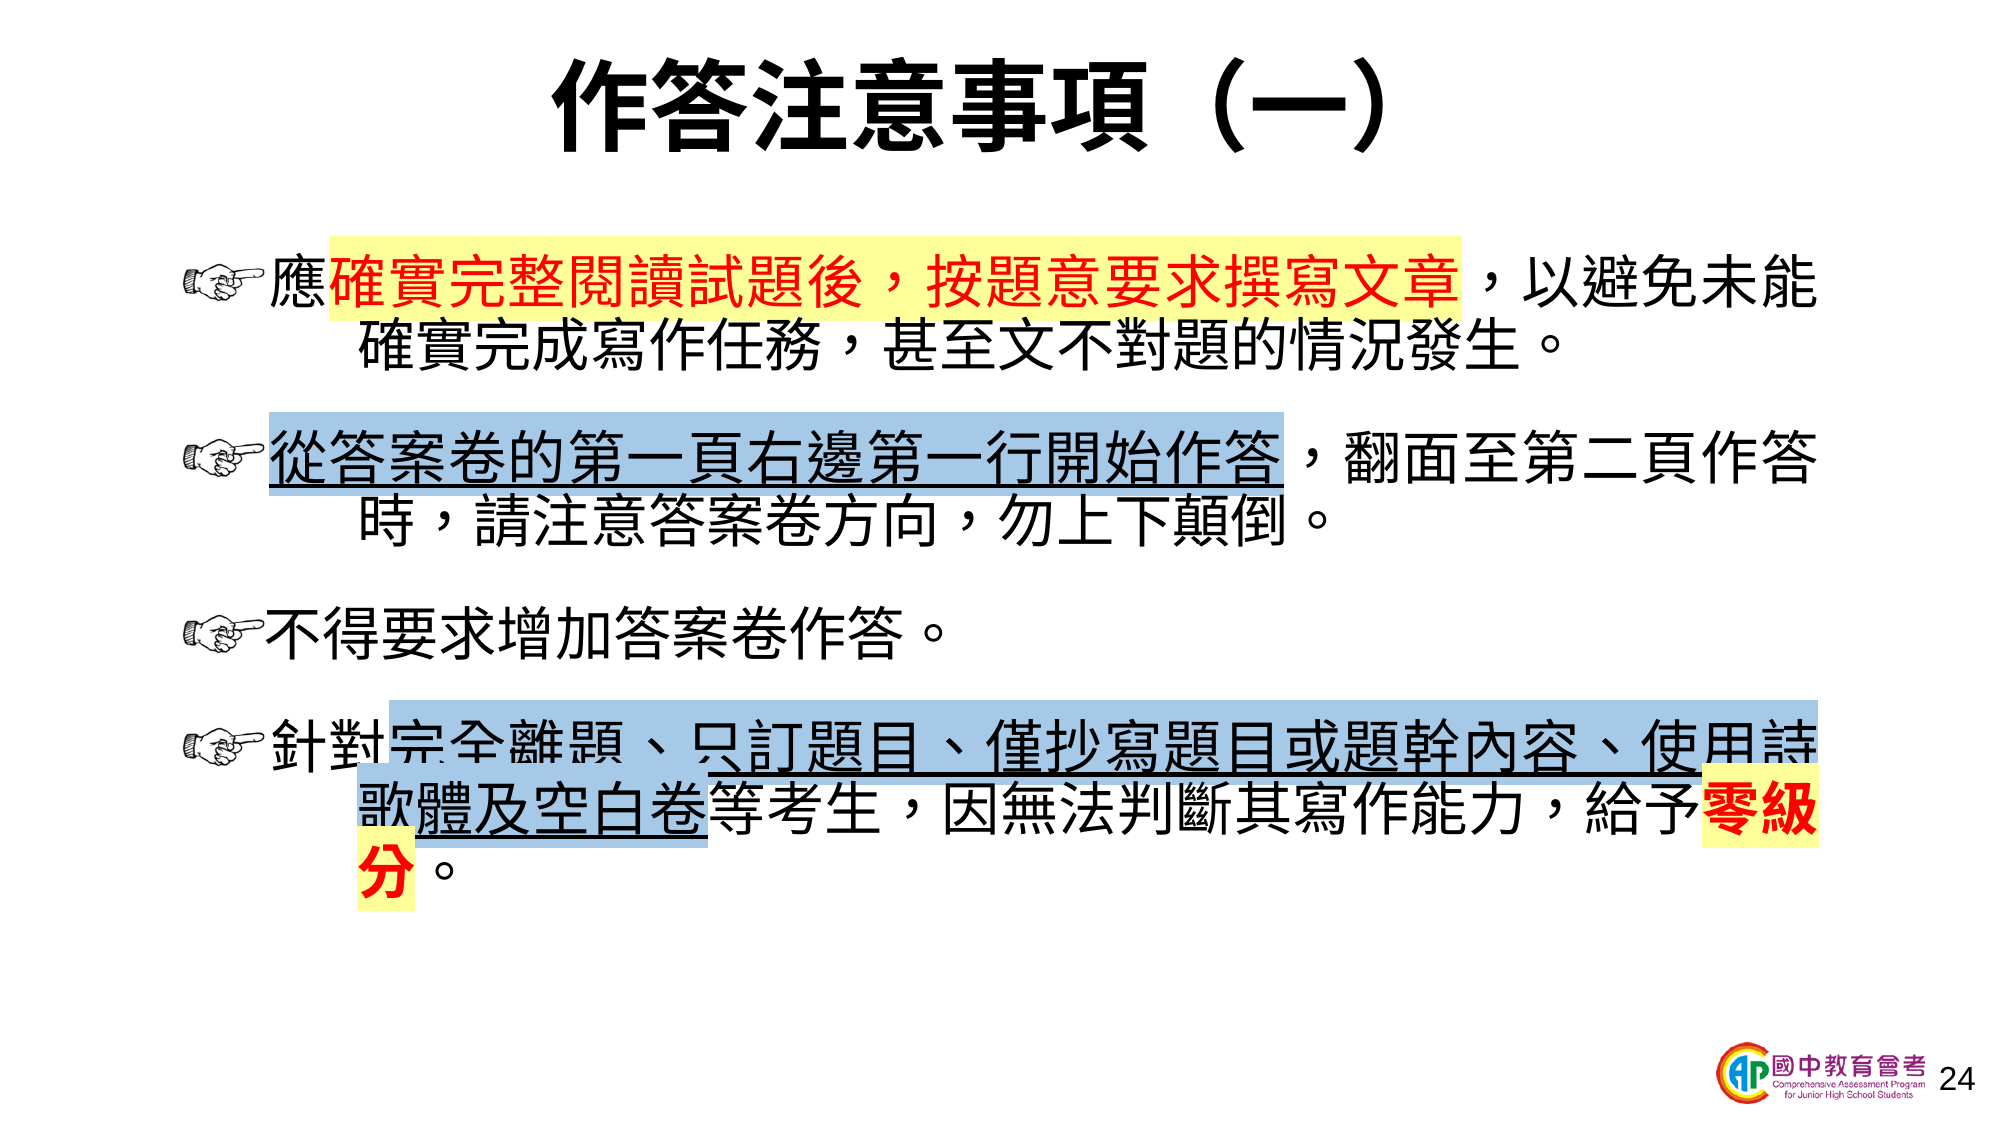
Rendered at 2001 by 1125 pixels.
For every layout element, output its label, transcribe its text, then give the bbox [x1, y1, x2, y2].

title 作答注意事項（一） [137, 2, 1863, 220]
text_box [1923, 1047, 2000, 1108]
list 應確實完整閱讀試題後，按題意要求撰寫文章，以避免未能確實完成寫作任務，甚至文不對題的情況發生。 從答案卷的第一頁右邊第一行開始作答，翻面至第二頁作答時，請注意答案卷方向，勿上下顛倒。 不得要求增加答案卷作答。 針對完全離題、只訂題目、僅抄寫題目或題幹內容、使用詩歌體及空白卷等考生，因無法判斷其寫作能力，給予零級分。 [166, 246, 1834, 1055]
